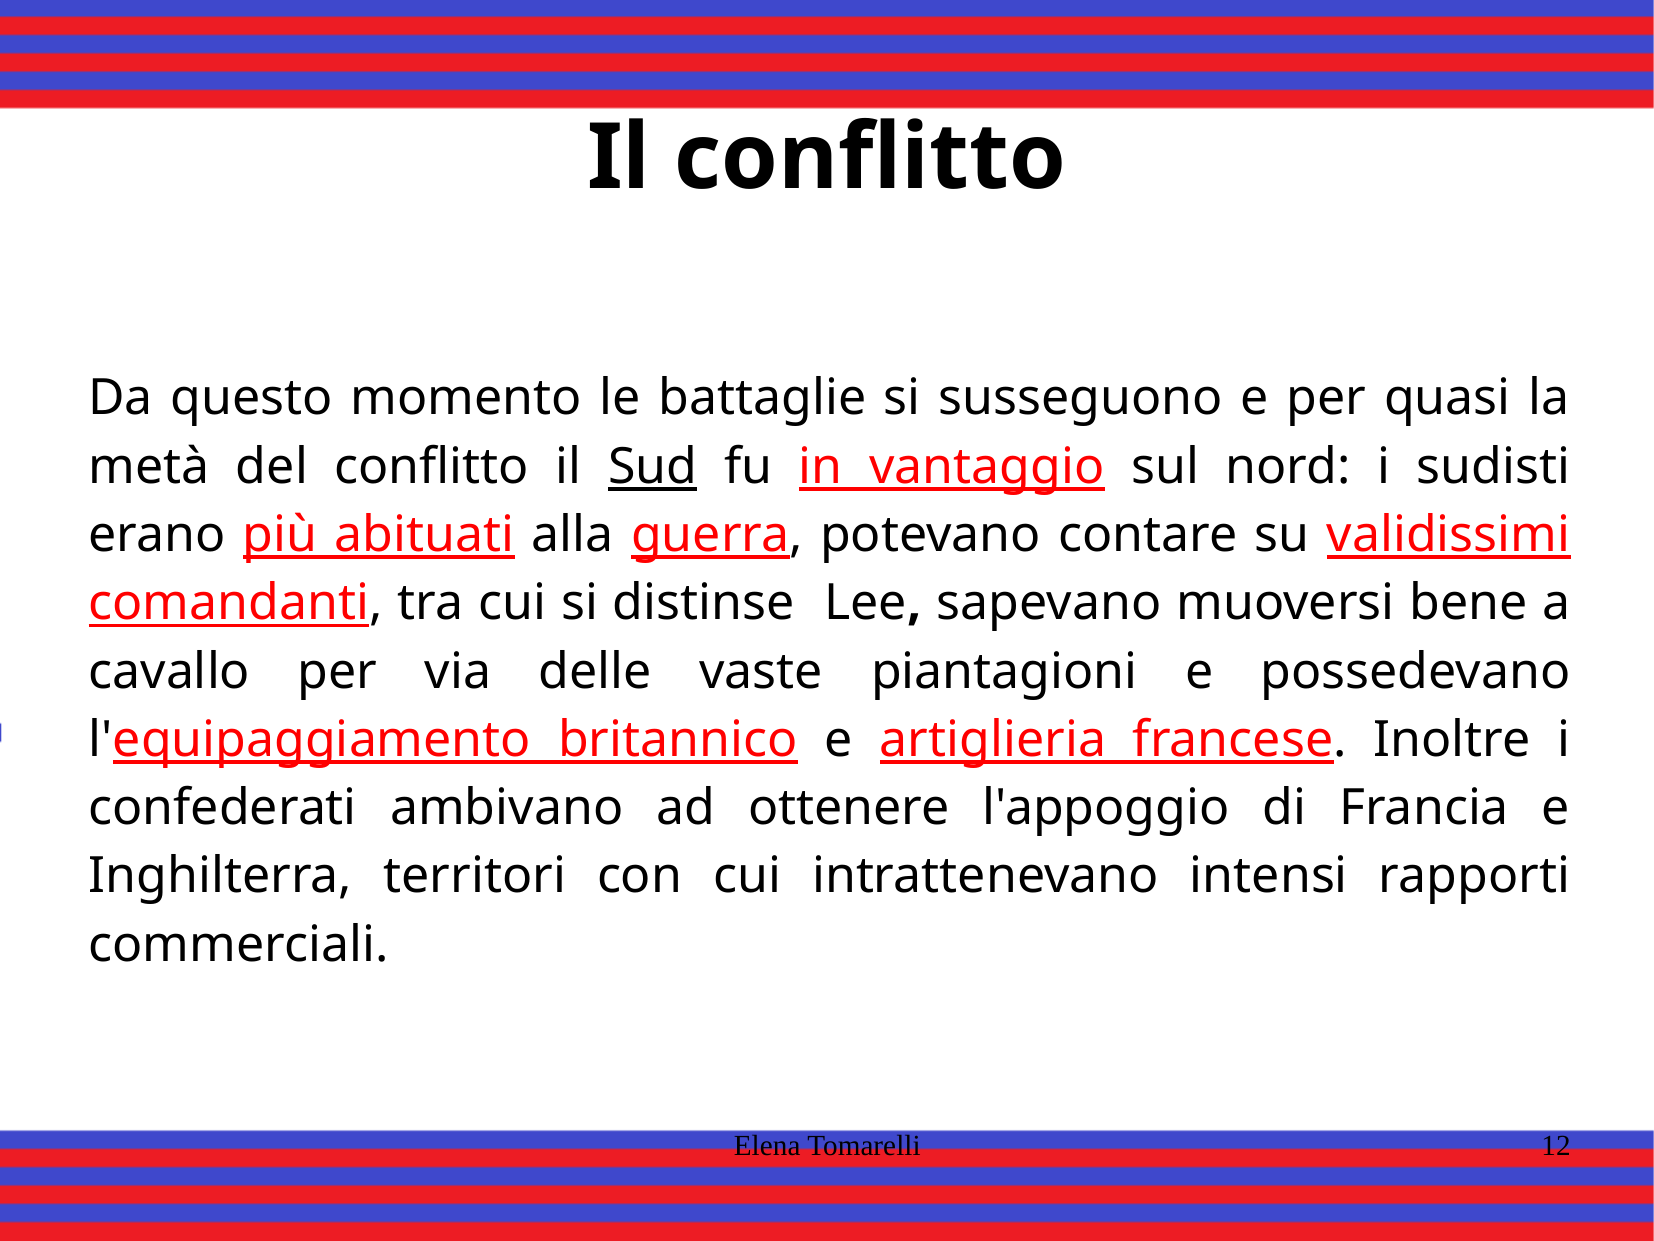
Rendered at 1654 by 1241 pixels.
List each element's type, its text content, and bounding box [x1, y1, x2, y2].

title Il conflitto [82, 49, 1571, 257]
picture [0, 0, 1654, 1241]
subtitle Da questo momento le battaglie si susseguono e per quasi la metà del conflitto il Sud fu in vantaggio sul nord: i sudisti erano più abituati alla guerra, potevano contare su validissimi comandanti, tra cui si distinse Lee, sapevano muoversi bene a cavallo per via delle vaste piantagioni e possedevano l'equipaggiamento britannico e artiglieria francese. Inoltre i confederati ambivano ad ottenere l'appoggio di Francia e Inghilterra, territori con cui intrattenevano intensi rapporti commerciali. [88, 236, 1571, 1102]
